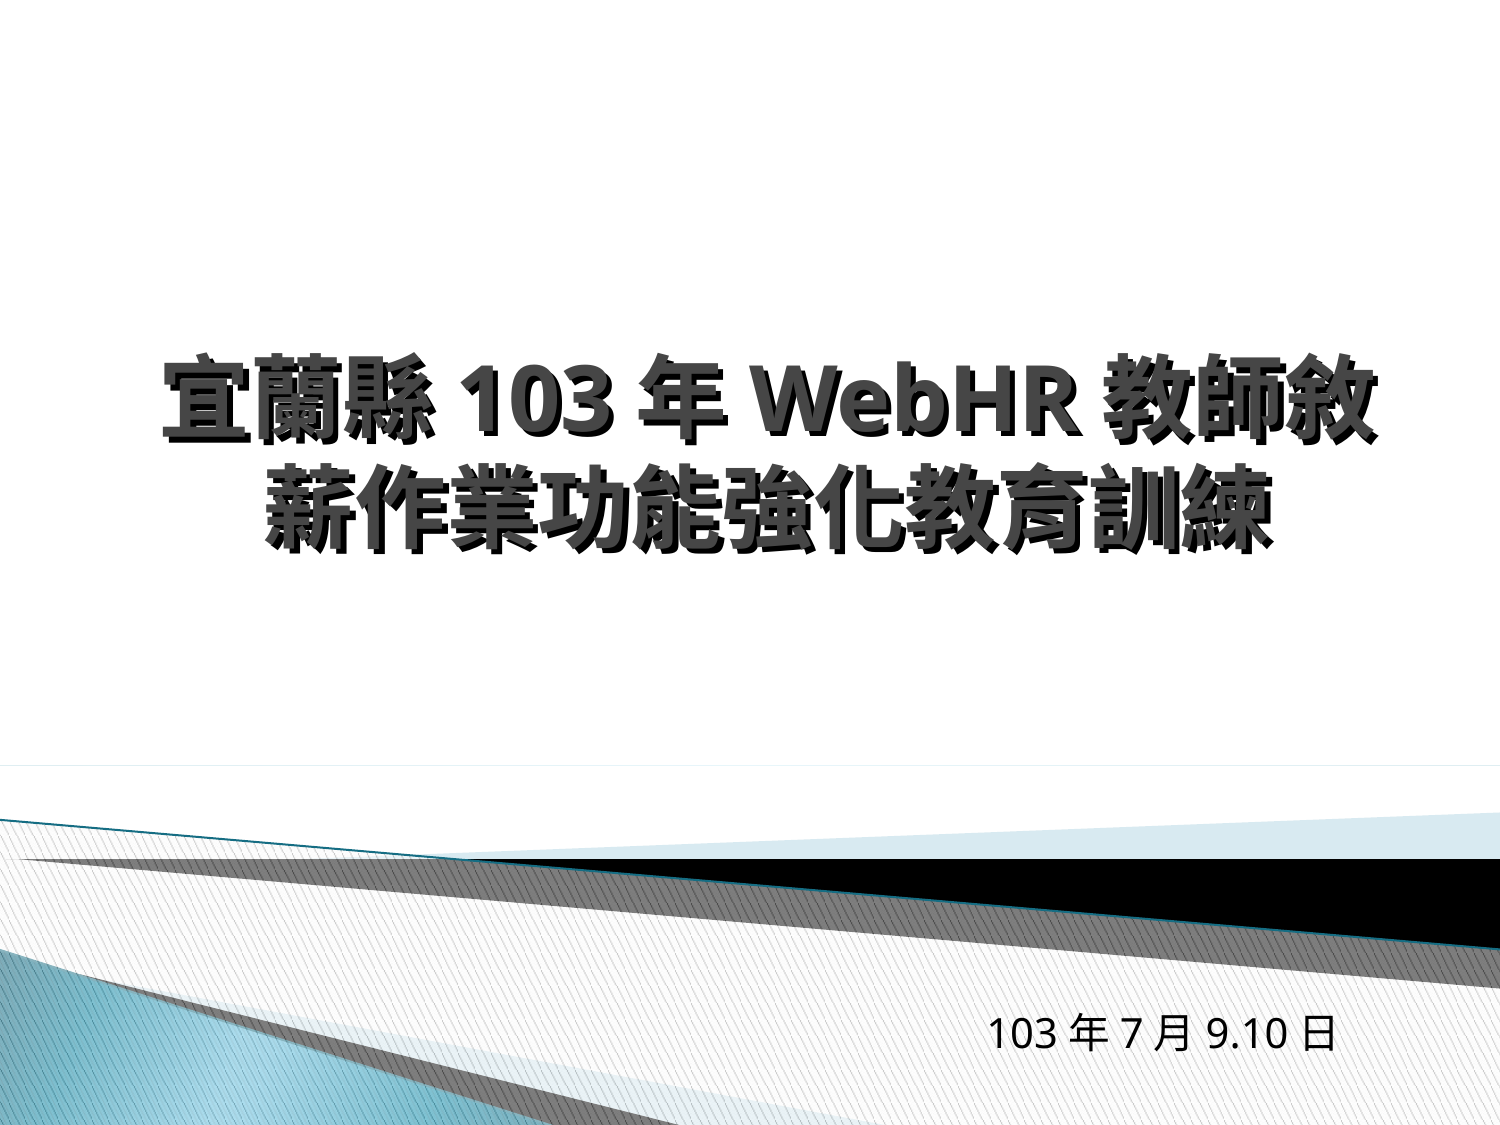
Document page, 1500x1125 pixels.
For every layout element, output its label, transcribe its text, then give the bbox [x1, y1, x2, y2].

text_box 103年7月9.10日 [873, 999, 1453, 1066]
title 宜蘭縣103年WebHR教師敘薪作業功能強化教育訓練 [100, 267, 1435, 568]
